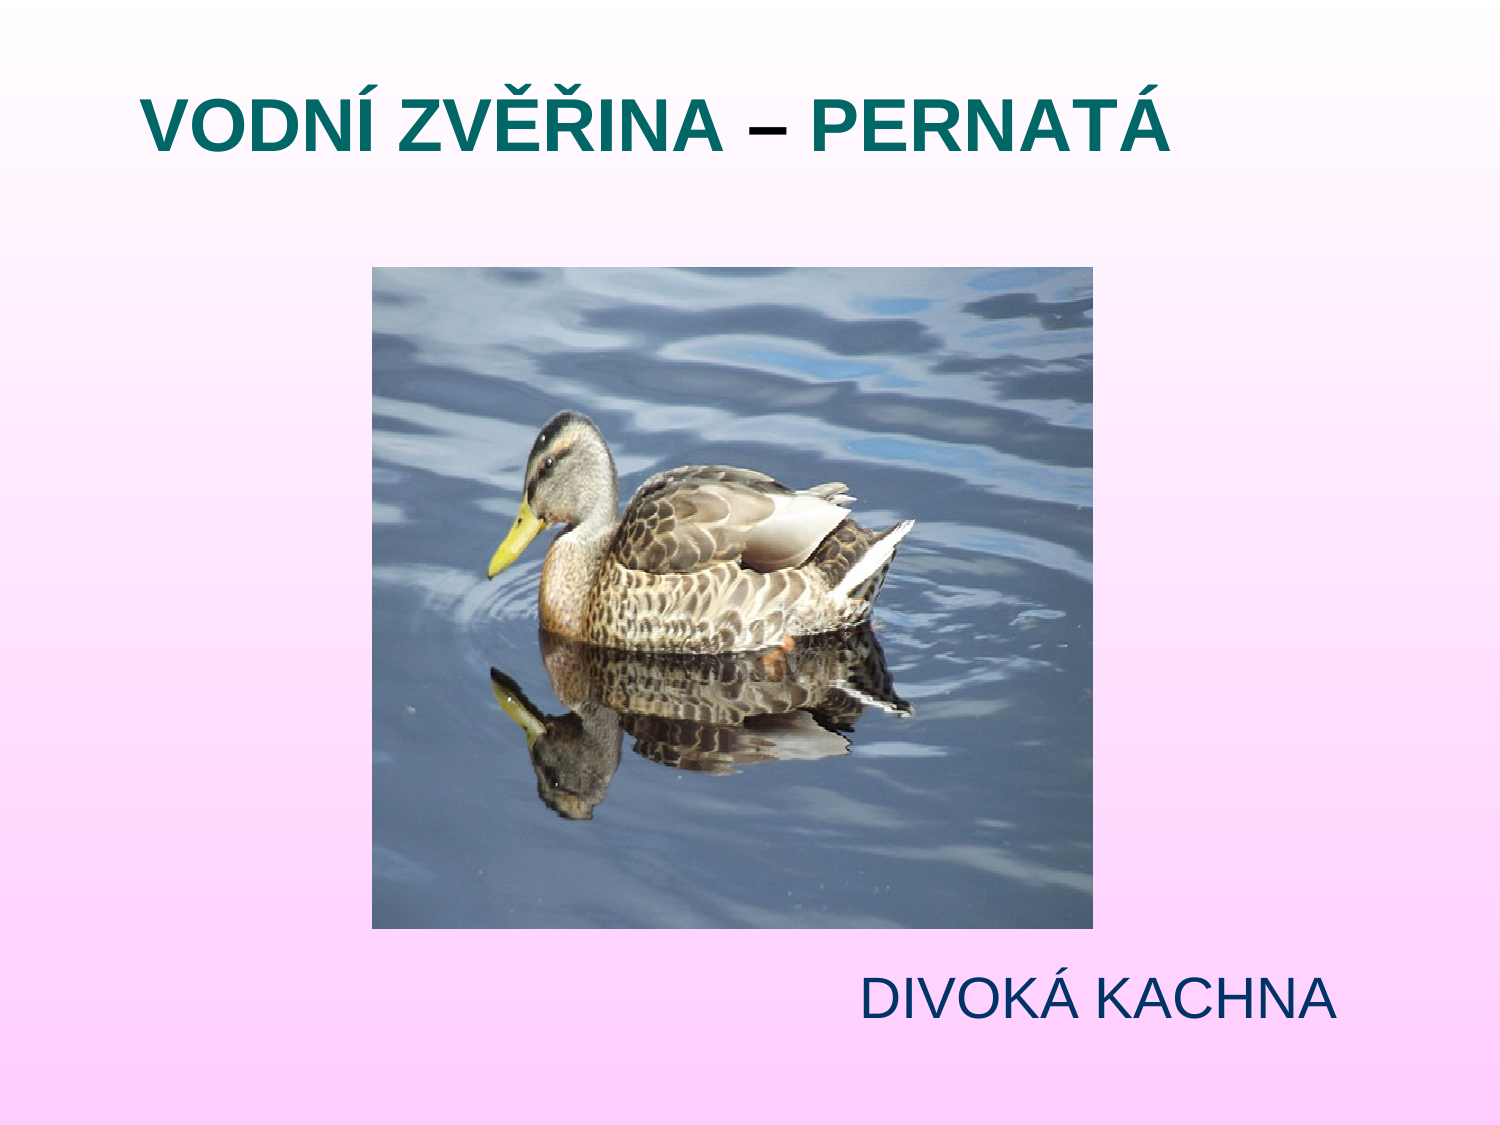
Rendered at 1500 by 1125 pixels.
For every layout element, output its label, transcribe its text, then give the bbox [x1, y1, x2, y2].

title VODNÍ ZVĚŘINA – PERNATÁ [124, 11, 1401, 176]
picture [372, 267, 1093, 929]
text_box DIVOKÁ KACHNA [844, 952, 1471, 1038]
